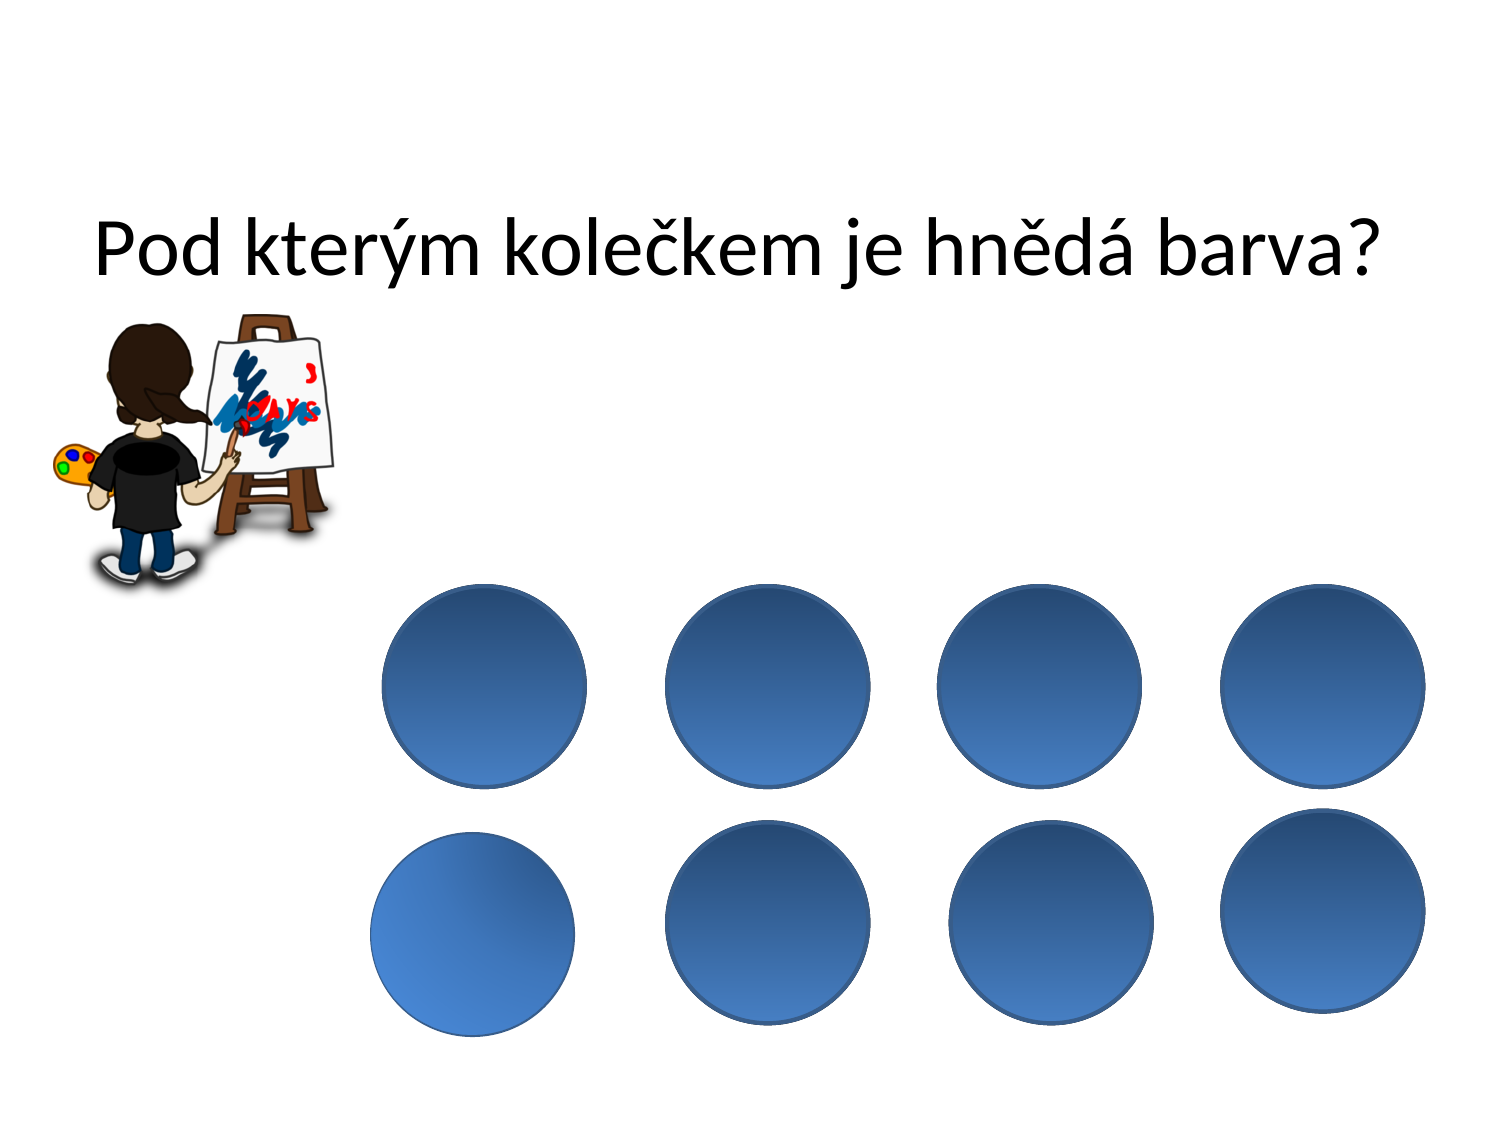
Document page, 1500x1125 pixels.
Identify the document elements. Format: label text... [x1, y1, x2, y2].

picture [53, 314, 343, 601]
text_box [939, 586, 1140, 788]
picture [371, 834, 573, 1035]
text_box [1222, 586, 1424, 788]
text_box [950, 822, 1152, 1024]
text_box Pod kterým kolečkem je hnědá barva? [78, 184, 1400, 301]
text_box [1222, 810, 1424, 1012]
text_box [383, 586, 585, 788]
text_box [667, 586, 869, 788]
text_box [667, 822, 869, 1024]
